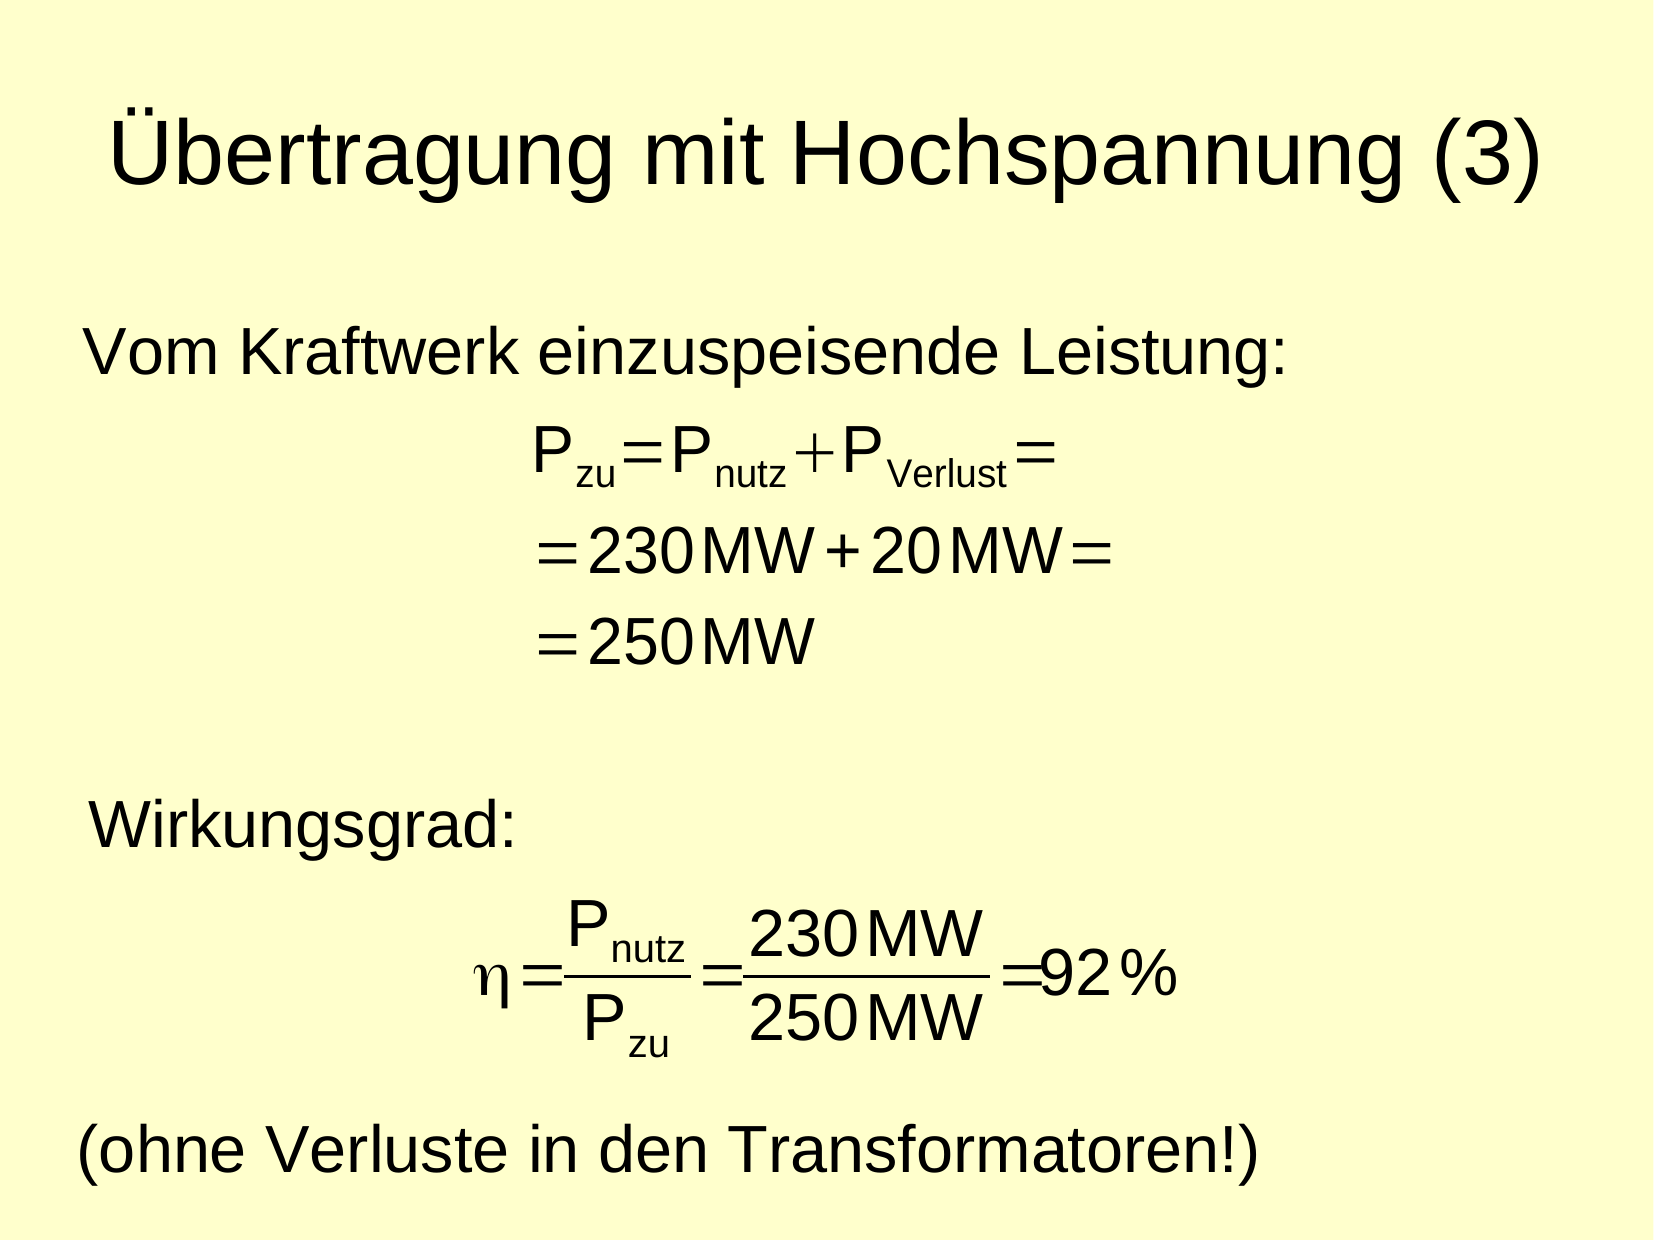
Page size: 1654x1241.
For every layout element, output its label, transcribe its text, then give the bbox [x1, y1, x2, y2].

chart [471, 885, 1182, 1066]
title Übertragung mit Hochspannung (3) [82, 49, 1571, 257]
text_box (ohne Verluste in den Transformatoren!) [76, 1087, 1565, 1211]
subtitle Vom Kraftwerk einzuspeisende Leistung: [82, 290, 1571, 414]
chart [531, 411, 1123, 680]
text_box Wirkungsgrad: [88, 762, 1577, 886]
